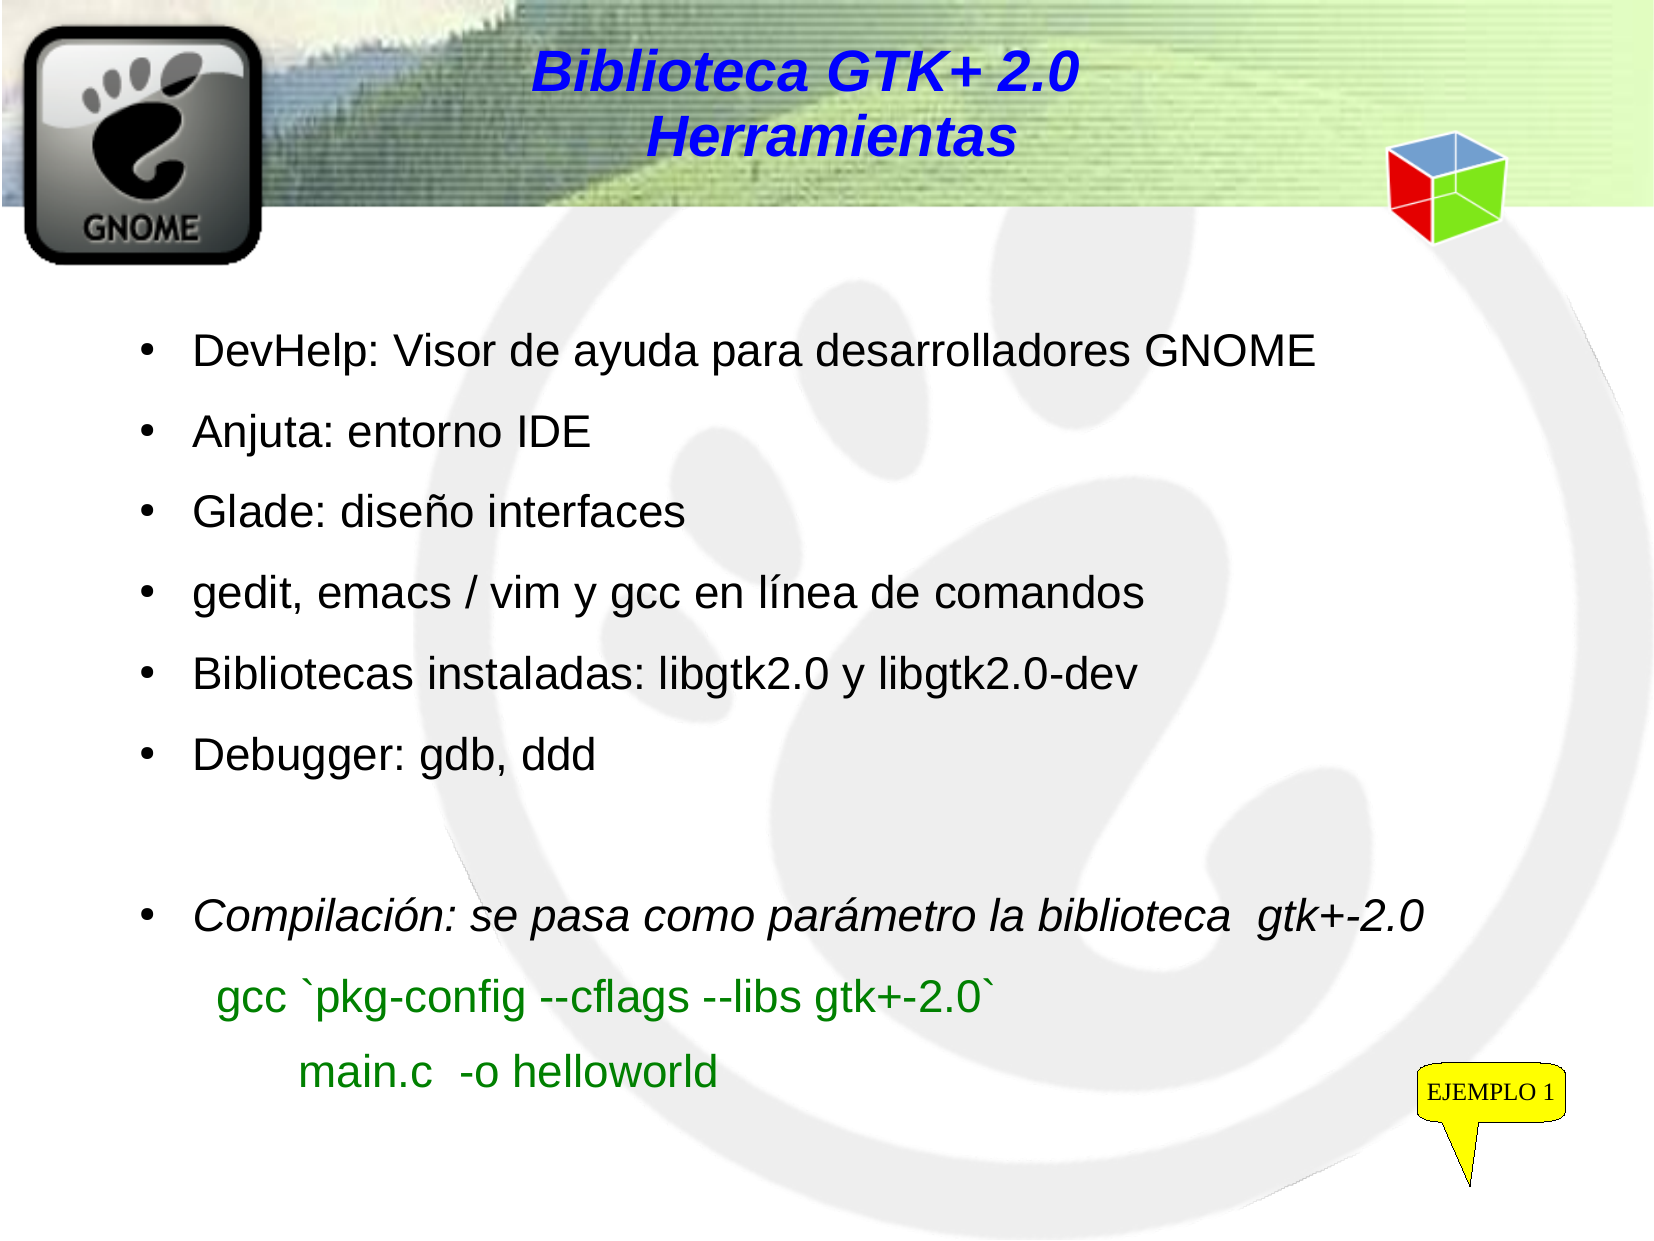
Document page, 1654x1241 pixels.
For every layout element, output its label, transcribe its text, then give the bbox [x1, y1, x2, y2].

picture [2, 0, 1654, 1240]
list DevHelp: Visor de ayuda para desarrolladores GNOME Anjuta: entorno IDE Glade: diseño interfaces gedit, emacs / vim y gcc en línea de comandos Bibliotecas instaladas: libgtk2.0 y libgtk2.0-dev Debugger: gdb, ddd Compilación: se pasa como parámetro la biblioteca gtk+-2.0 gcc `pkg-config --cflags --libs gtk+-2.0` main.c -o helloworld [121, 324, 1534, 1211]
title Biblioteca GTK+ 2.0 Herramientas [236, 0, 1359, 208]
text_box EJEMPLO 1 [1417, 1062, 1566, 1187]
